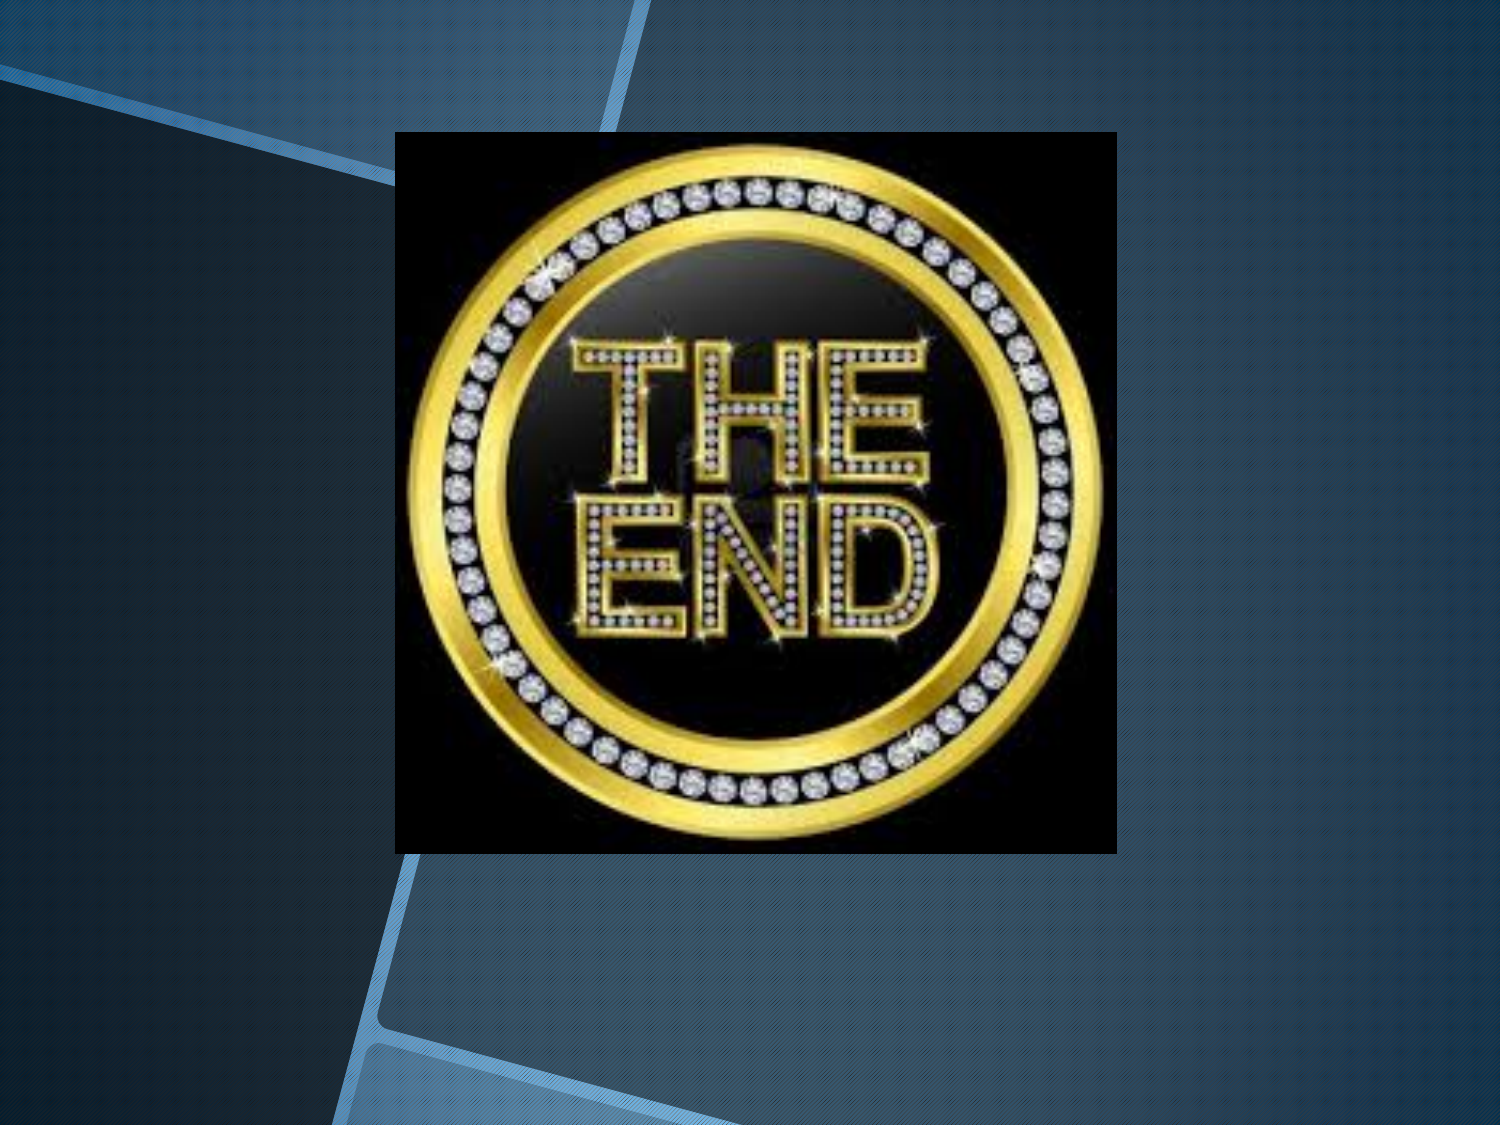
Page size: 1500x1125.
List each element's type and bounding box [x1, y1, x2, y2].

picture [395, 132, 1117, 854]
